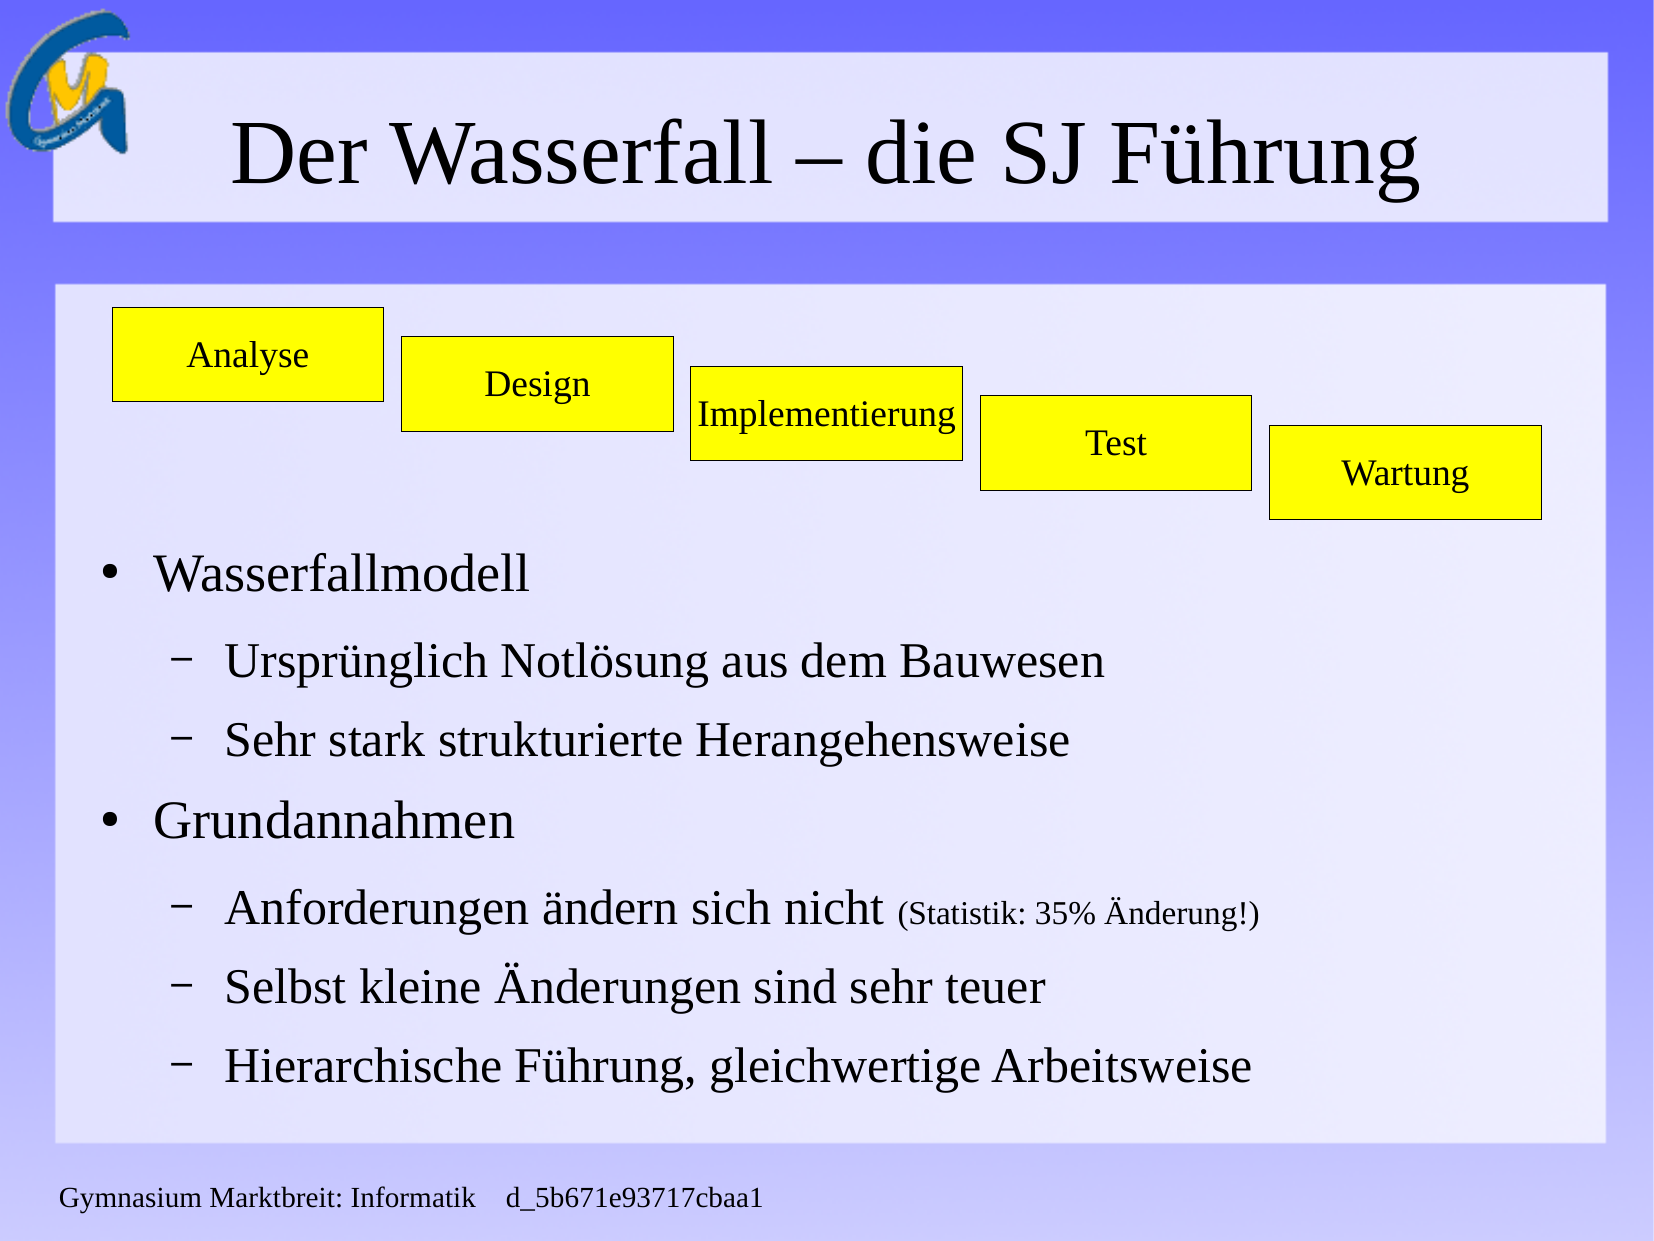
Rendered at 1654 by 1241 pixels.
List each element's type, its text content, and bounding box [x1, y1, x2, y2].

text_box Test [980, 395, 1252, 491]
picture [0, 0, 1654, 1241]
text_box Analyse [112, 307, 384, 402]
text_box Wartung [1269, 425, 1542, 520]
list Wasserfallmodell Ursprünglich Notlösung aus dem Bauwesen Sehr stark strukturierte Herangehensweise Grundannahmen Anforderungen ändern sich nicht (Statistik: 35% Änderung!) Selbst kleine Änderungen sind sehr teuer Hierarchische Führung, gleichwertige Arbeitsweise [82, 543, 1571, 1101]
text_box Implementierung [690, 366, 963, 461]
text_box Design [401, 336, 674, 432]
title Der Wasserfall – die SJ Führung [82, 49, 1571, 257]
